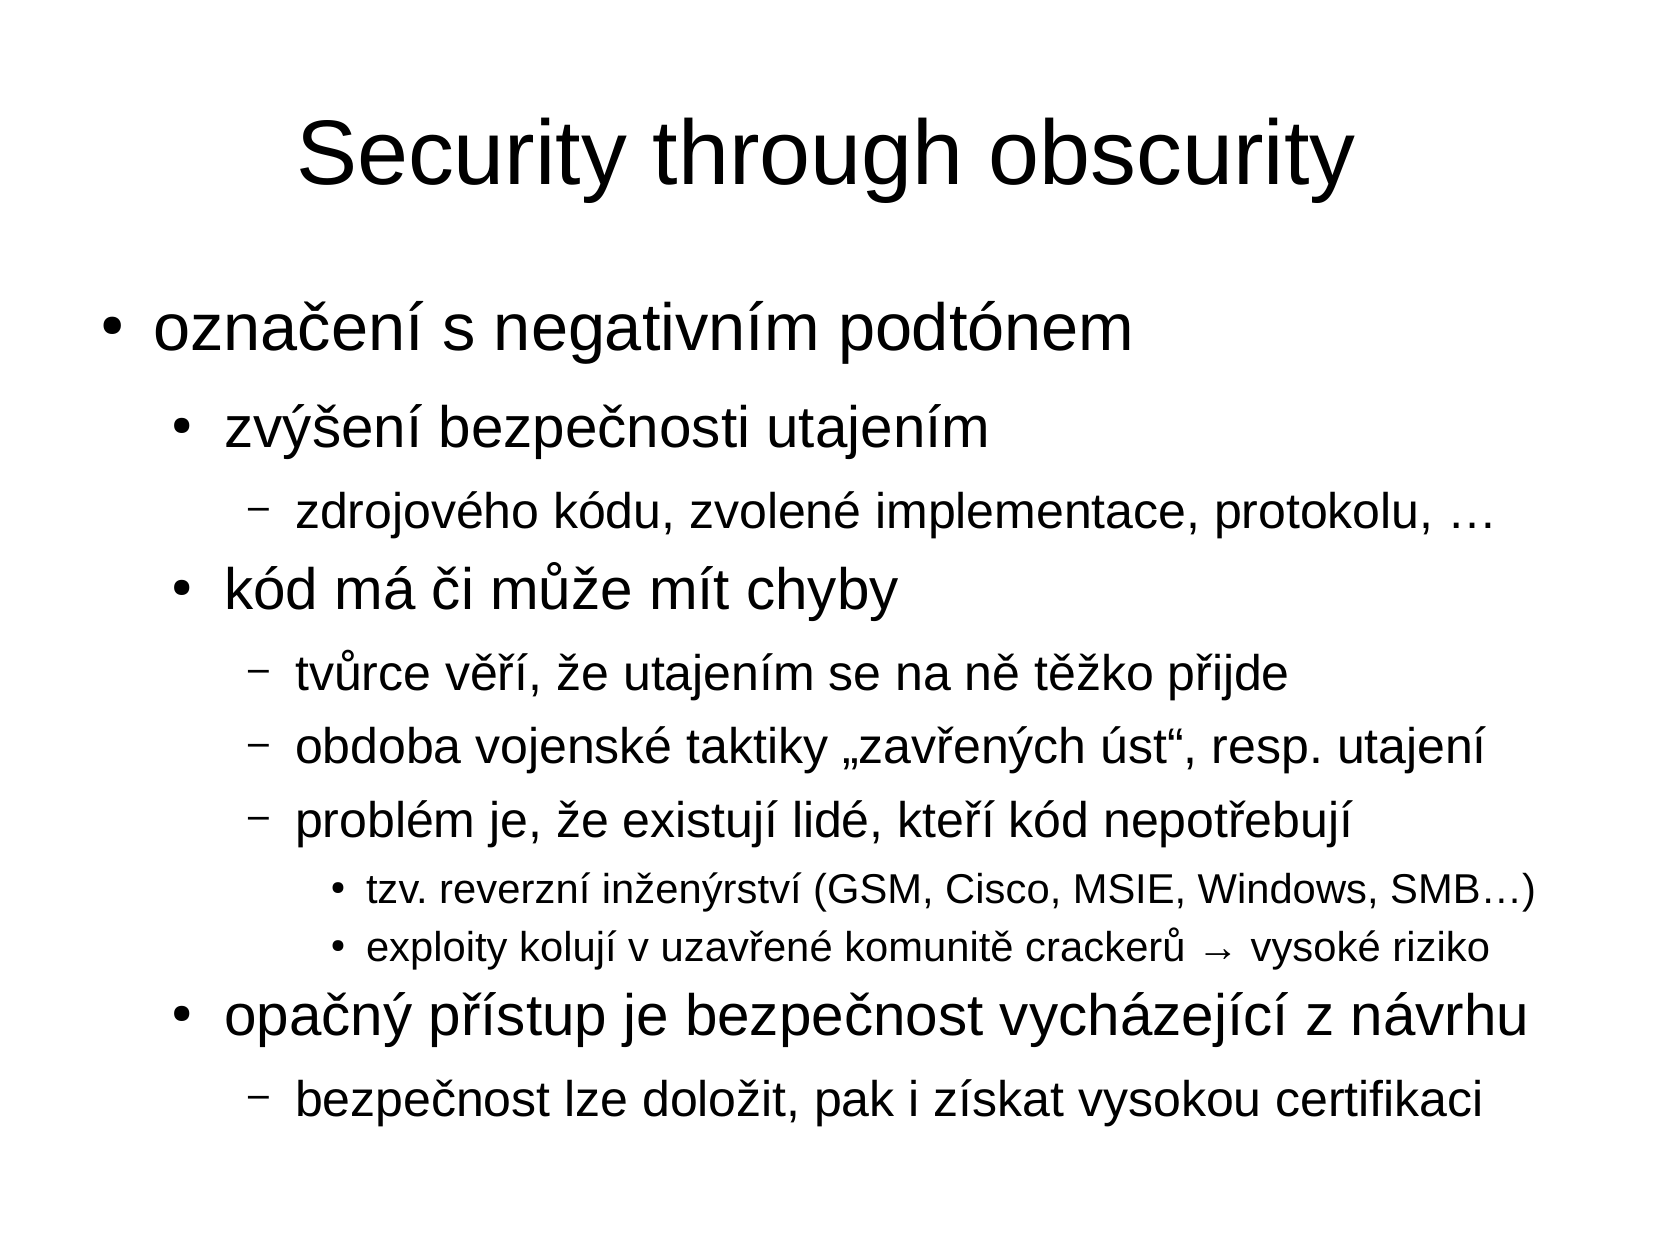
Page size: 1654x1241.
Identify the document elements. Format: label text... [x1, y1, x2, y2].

title Security through obscurity [82, 56, 1571, 250]
list označení s negativním podtónem zvýšení bezpečnosti utajením zdrojového kódu, zvolené implementace, protokolu, … kód má či může mít chyby tvůrce věří, že utajením se na ně těžko přijde obdoba vojenské taktiky „zavřených úst“, resp. utajení problém je, že existují lidé, kteří kód nepotřebují tzv. reverzní inženýrství (GSM, Cisco, MSIE, Windows, SMB…) exploity kolují v uzavřené komunitě crackerů → vysoké riziko opačný přístup je bezpečnost vycházející z návrhu bezpečnost lze doložit, pak i získat vysokou certifikaci [82, 290, 1571, 1127]
